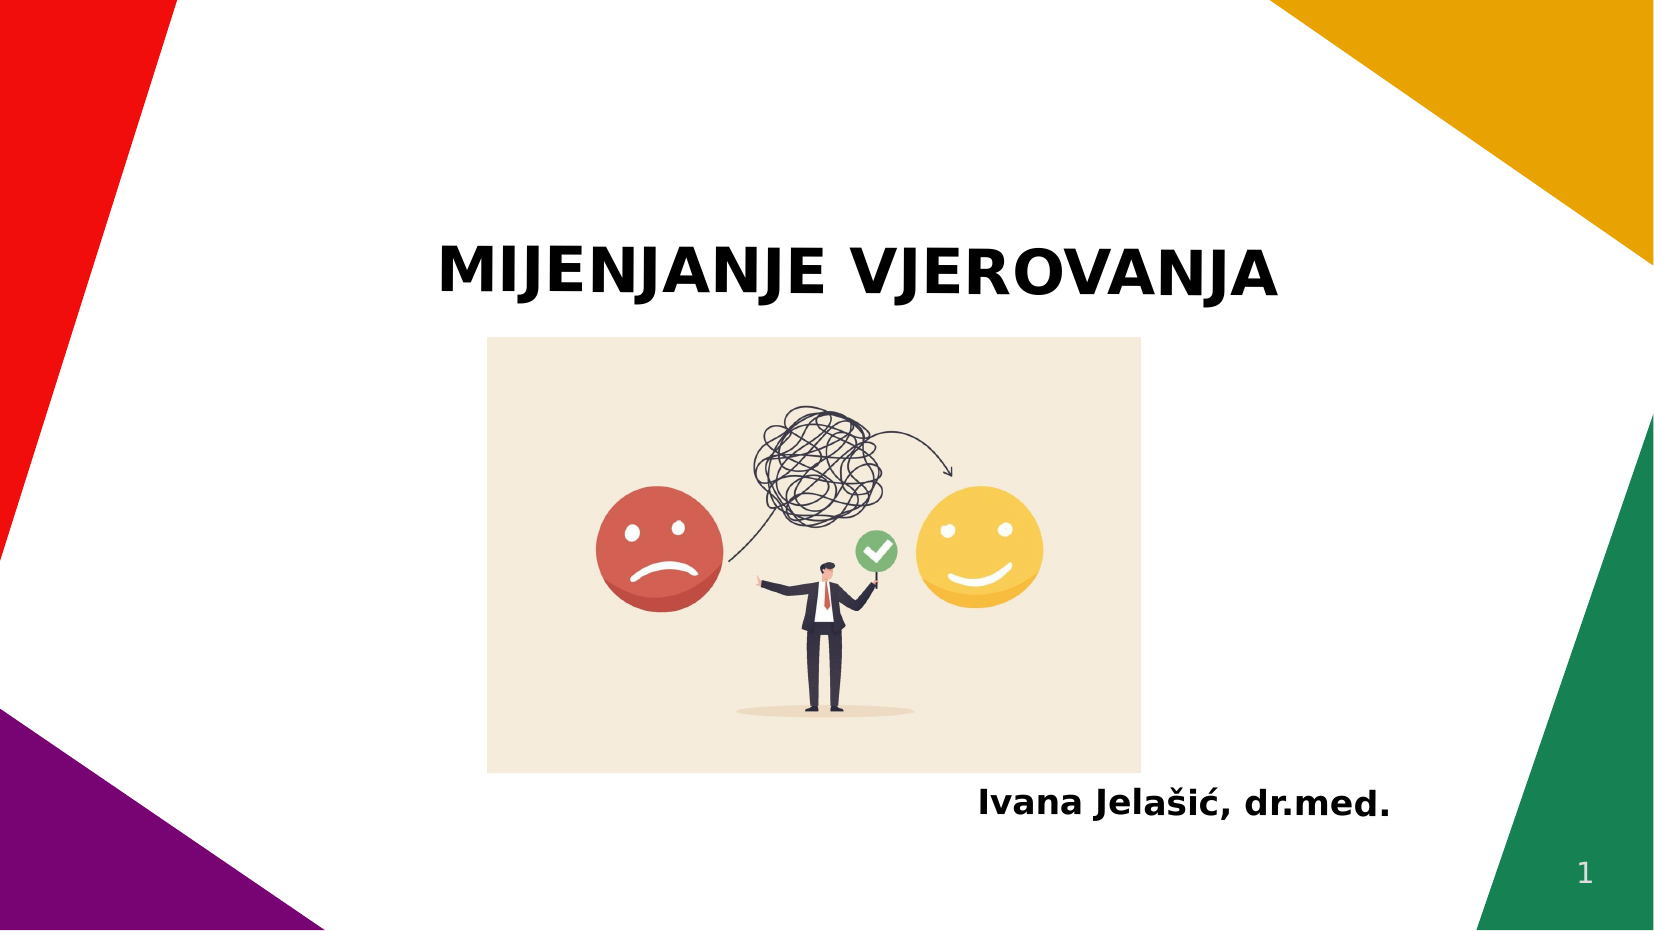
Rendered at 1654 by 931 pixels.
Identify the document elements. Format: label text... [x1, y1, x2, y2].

list MIJENJANJE VJEROVANJA Ivana Jelašić, dr.med. [116, 231, 1538, 832]
picture [487, 337, 1141, 773]
